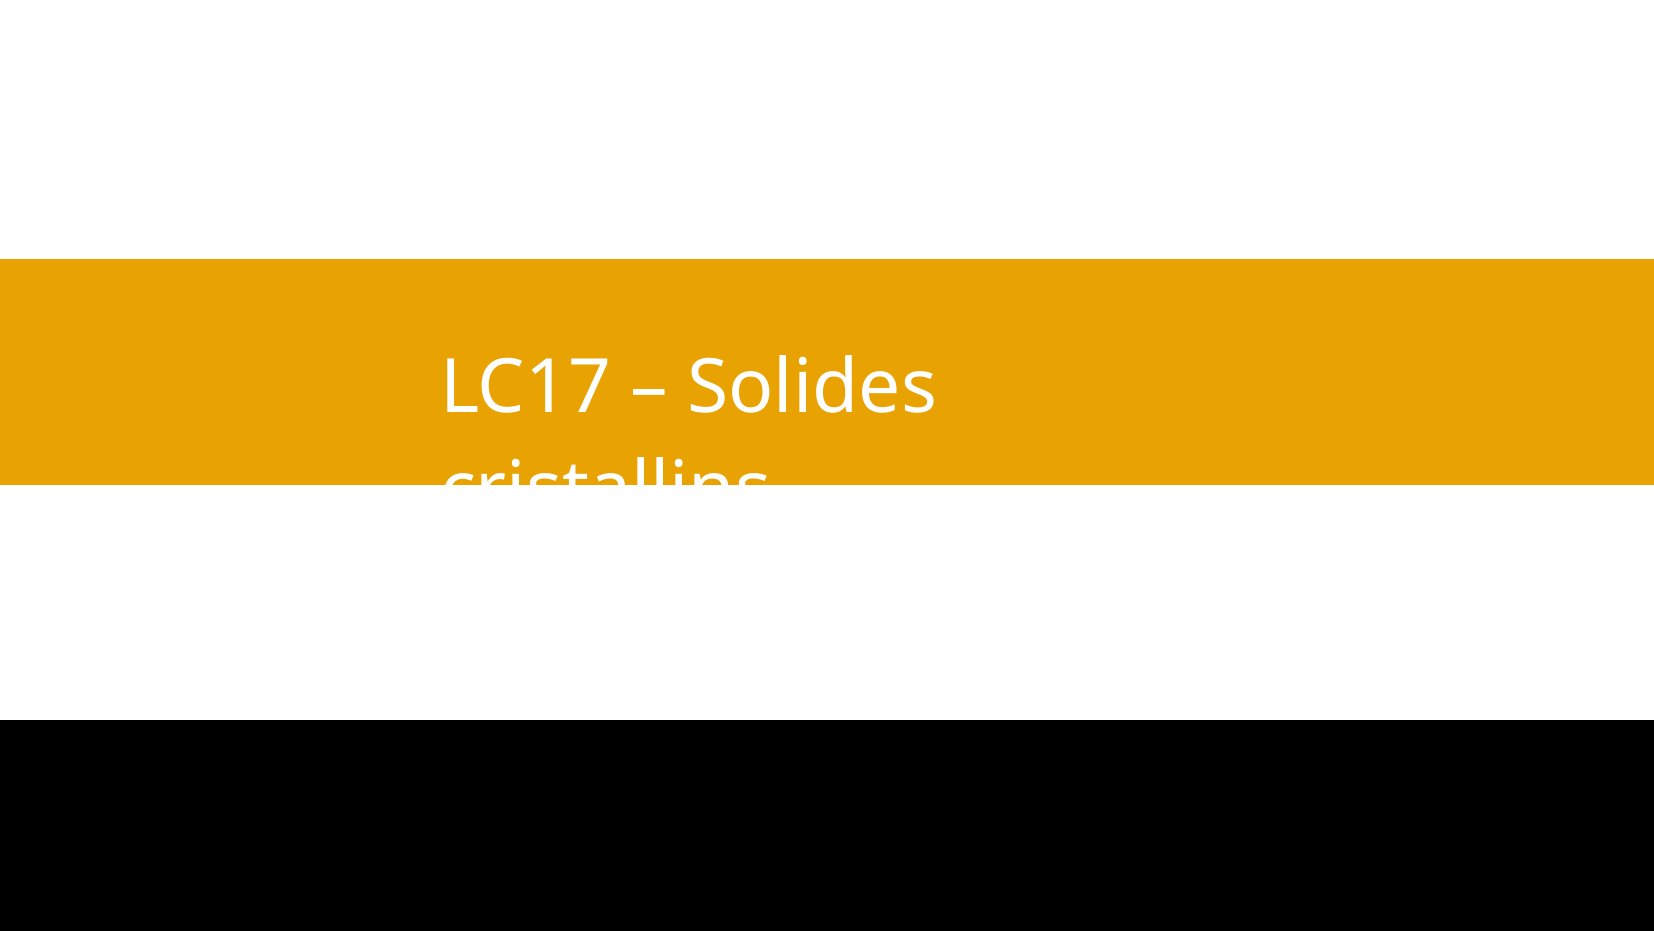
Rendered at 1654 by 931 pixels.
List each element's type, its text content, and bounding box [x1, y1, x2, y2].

text_box [0, 259, 1654, 485]
text_box [702, 479, 721, 485]
text_box LC17 – Solides cristallins [425, 324, 1241, 436]
text_box [0, 720, 1654, 931]
